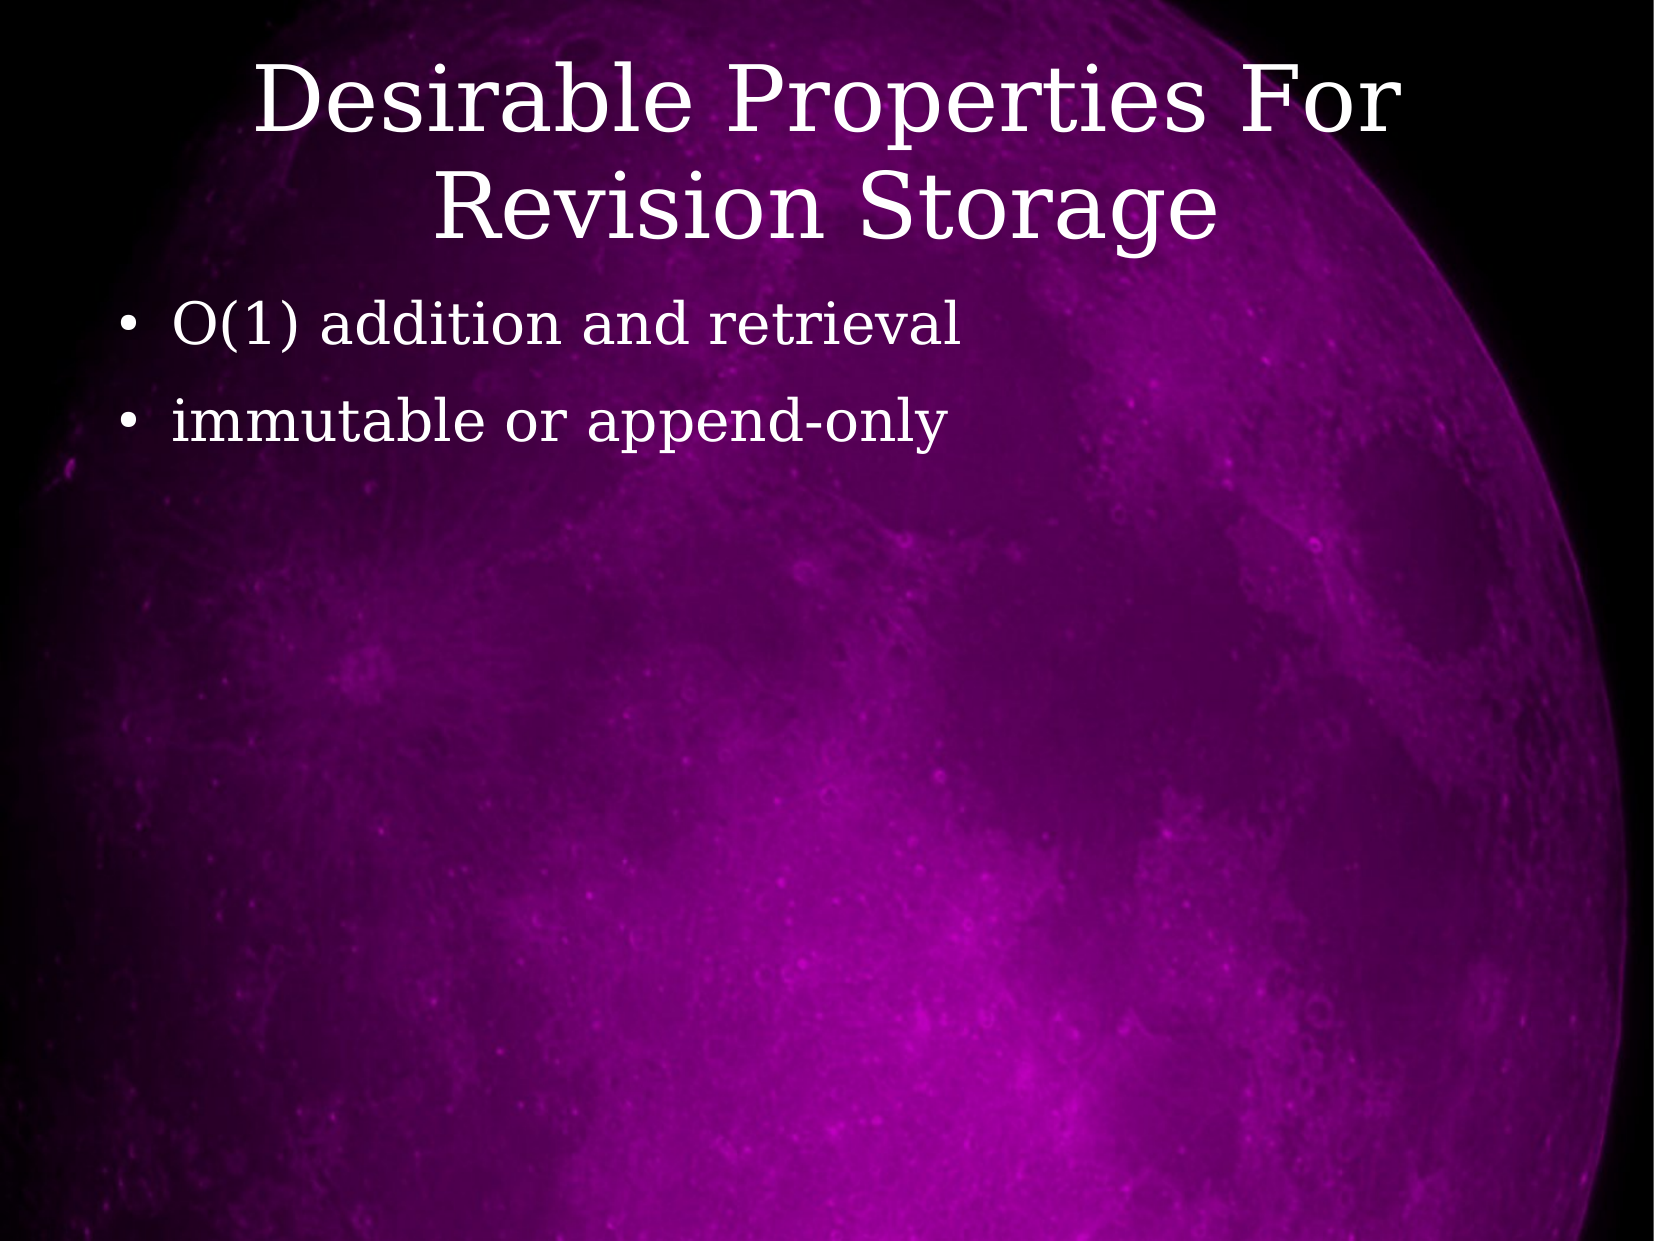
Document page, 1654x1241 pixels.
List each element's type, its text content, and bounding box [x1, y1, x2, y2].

picture [0, 0, 1654, 1241]
list O(1) addition and retrieval immutable or append-only [82, 290, 1571, 1109]
title Desirable Properties For Revision Storage [82, 45, 1571, 261]
